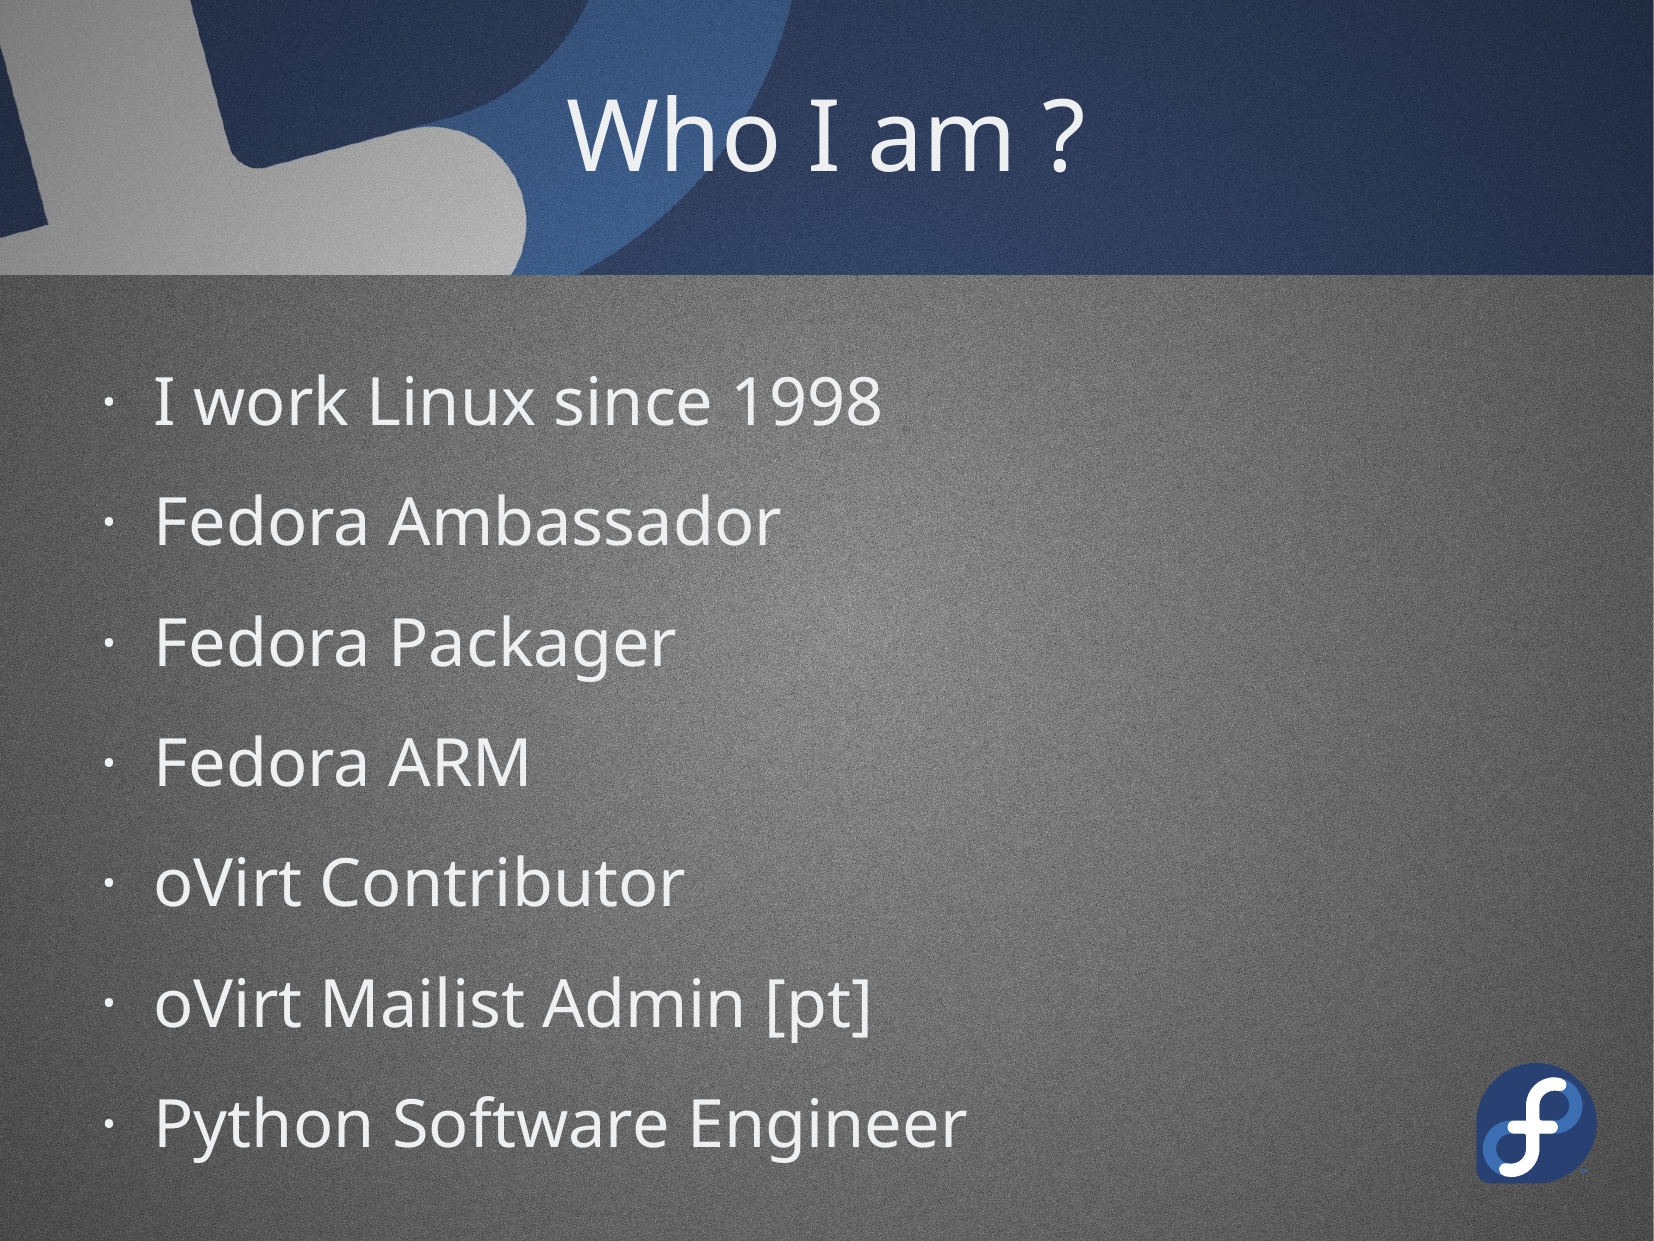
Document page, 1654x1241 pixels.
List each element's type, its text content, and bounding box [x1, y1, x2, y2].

picture [0, 0, 1654, 1241]
list I work Linux since 1998 Fedora Ambassador Fedora Packager Fedora ARM oVirt Contributor oVirt Mailist Admin [pt] Python Software Engineer [82, 354, 1560, 1076]
title Who I am ? [88, 29, 1565, 237]
